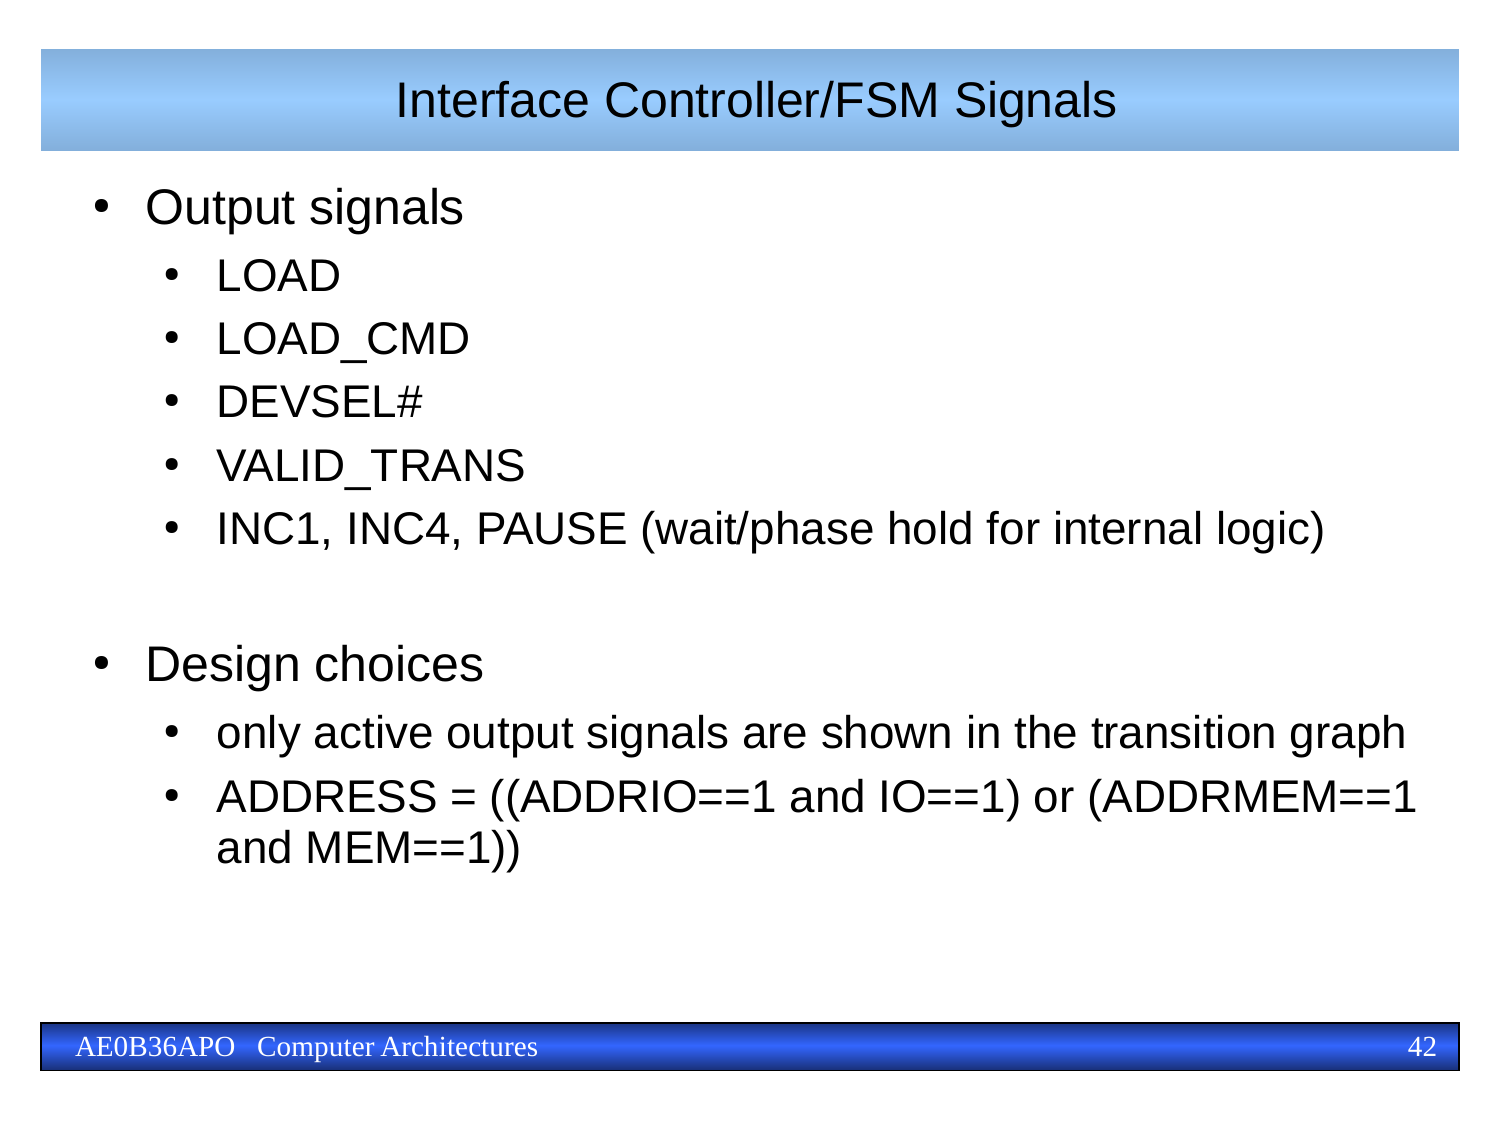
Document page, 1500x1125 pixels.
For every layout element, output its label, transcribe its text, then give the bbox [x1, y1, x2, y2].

title Interface Controller/FSM Signals [41, 49, 1459, 151]
list Output signals LOAD LOAD_CMD DEVSEL# VALID_TRANS INC1, INC4, PAUSE (wait/phase hold for internal logic) Design choices only active output signals are shown in the transition graph ADDRESS = ((ADDRIO==1 and IO==1) or (ADDRMEM==1 and MEM==1)) [75, 178, 1426, 985]
